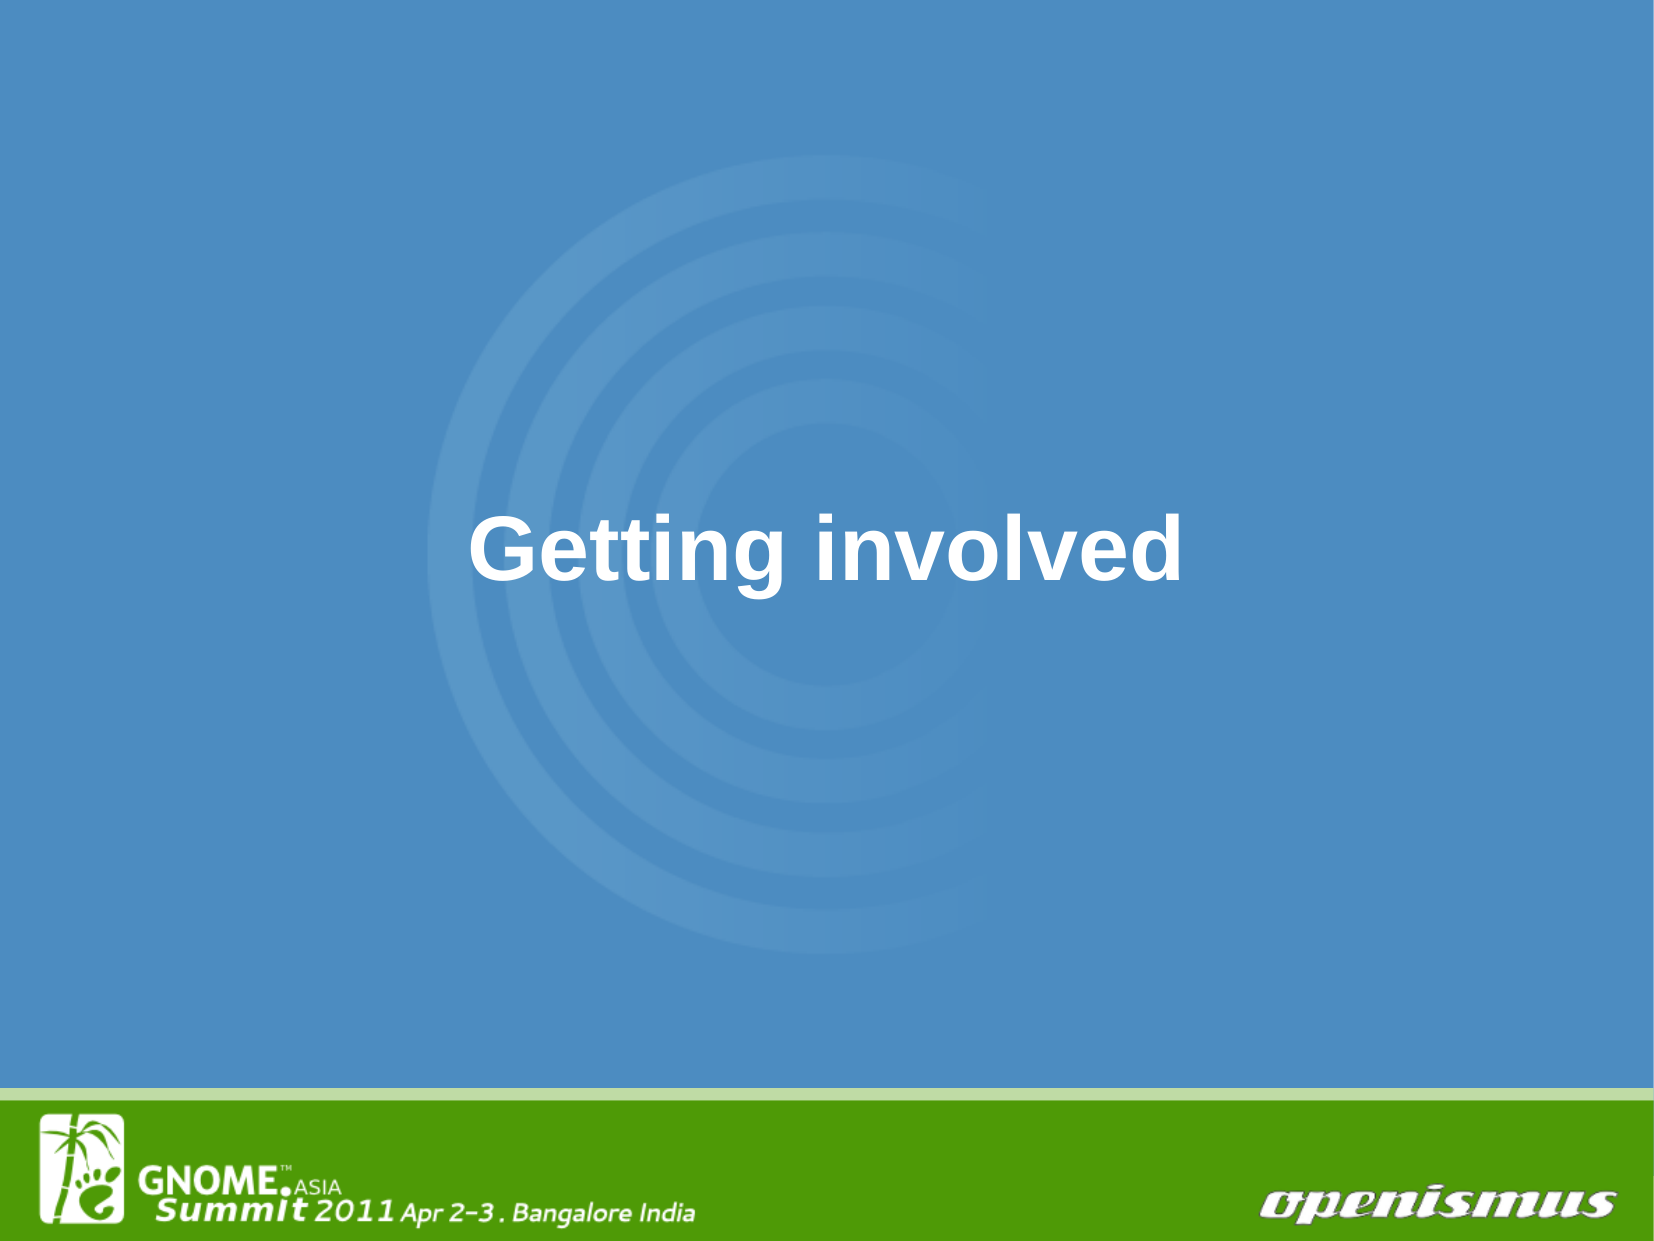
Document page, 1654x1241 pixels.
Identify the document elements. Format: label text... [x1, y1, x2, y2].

picture [0, 0, 1654, 1241]
title Getting involved [82, 445, 1571, 653]
